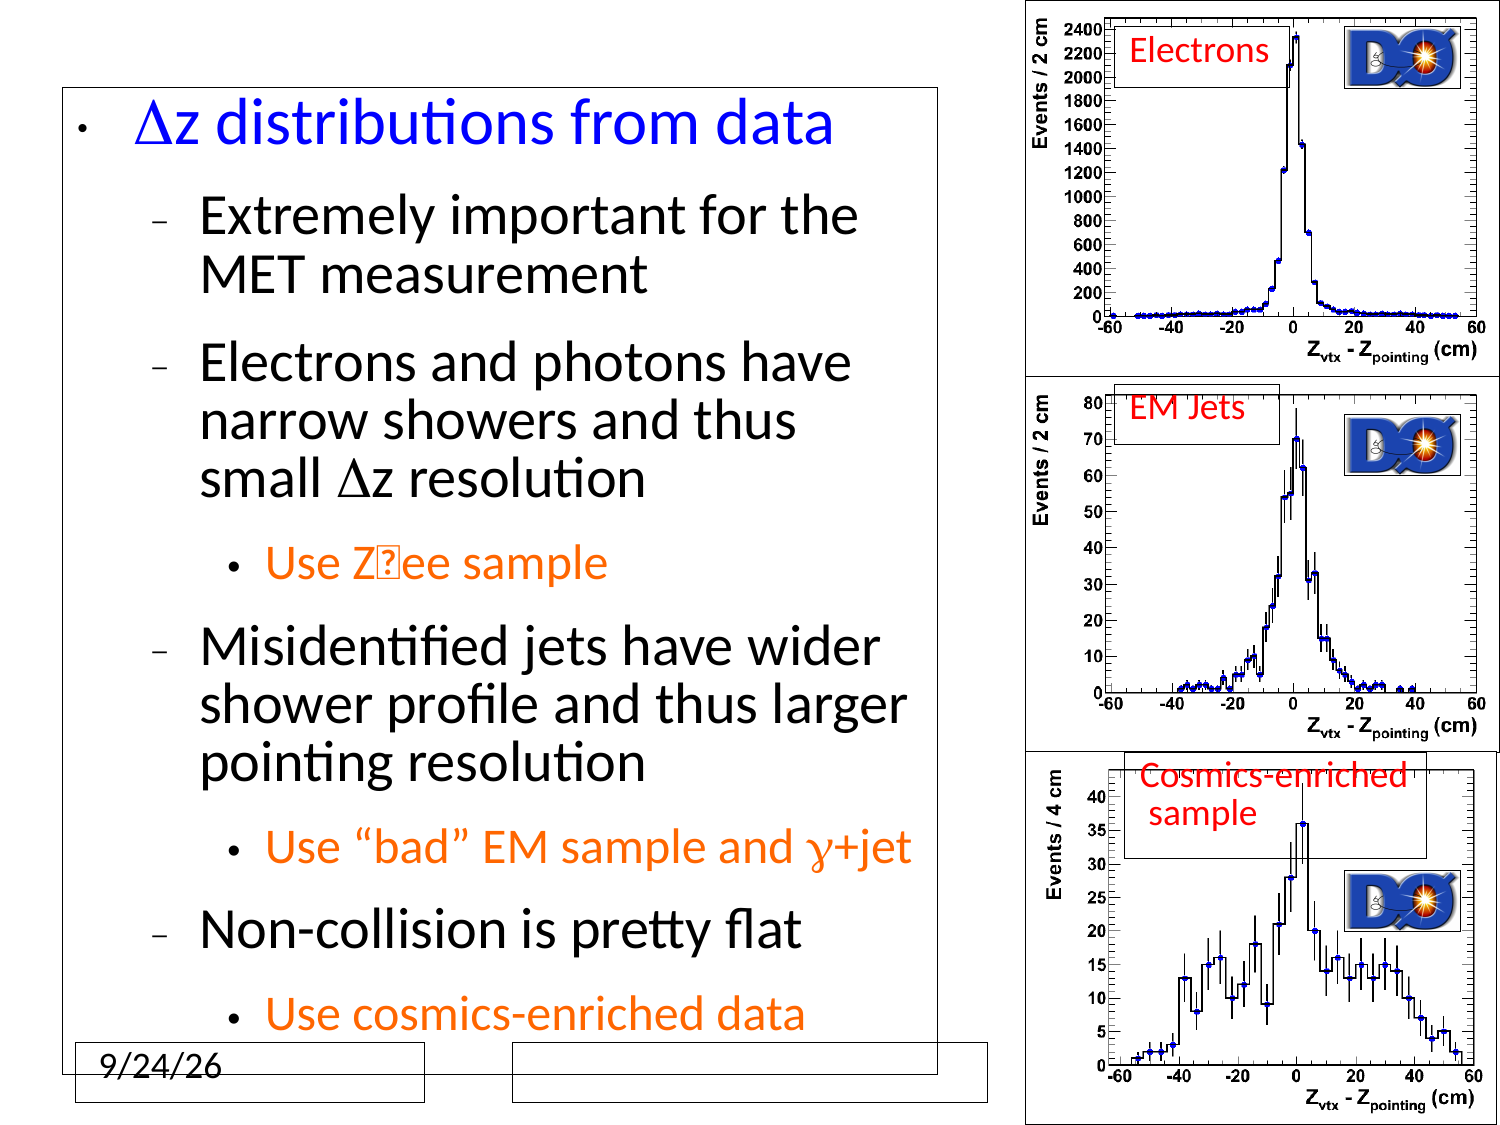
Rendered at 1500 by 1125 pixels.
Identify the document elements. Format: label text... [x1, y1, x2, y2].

text_box EM Jets [1114, 384, 1280, 445]
picture [1025, 0, 1500, 1125]
list Dz distributions from data Extremely important for the MET measurement Electrons and photons have narrow showers and thus small Dz resolution Use Zee sample Misidentified jets have wider shower profile and thus larger pointing resolution Use “bad” EM sample and g+jet Non-collision is pretty flat Use cosmics-enriched data [62, 87, 938, 1075]
text_box Electrons [1114, 26, 1290, 88]
text_box Cosmics-enriched sample [1124, 752, 1427, 859]
